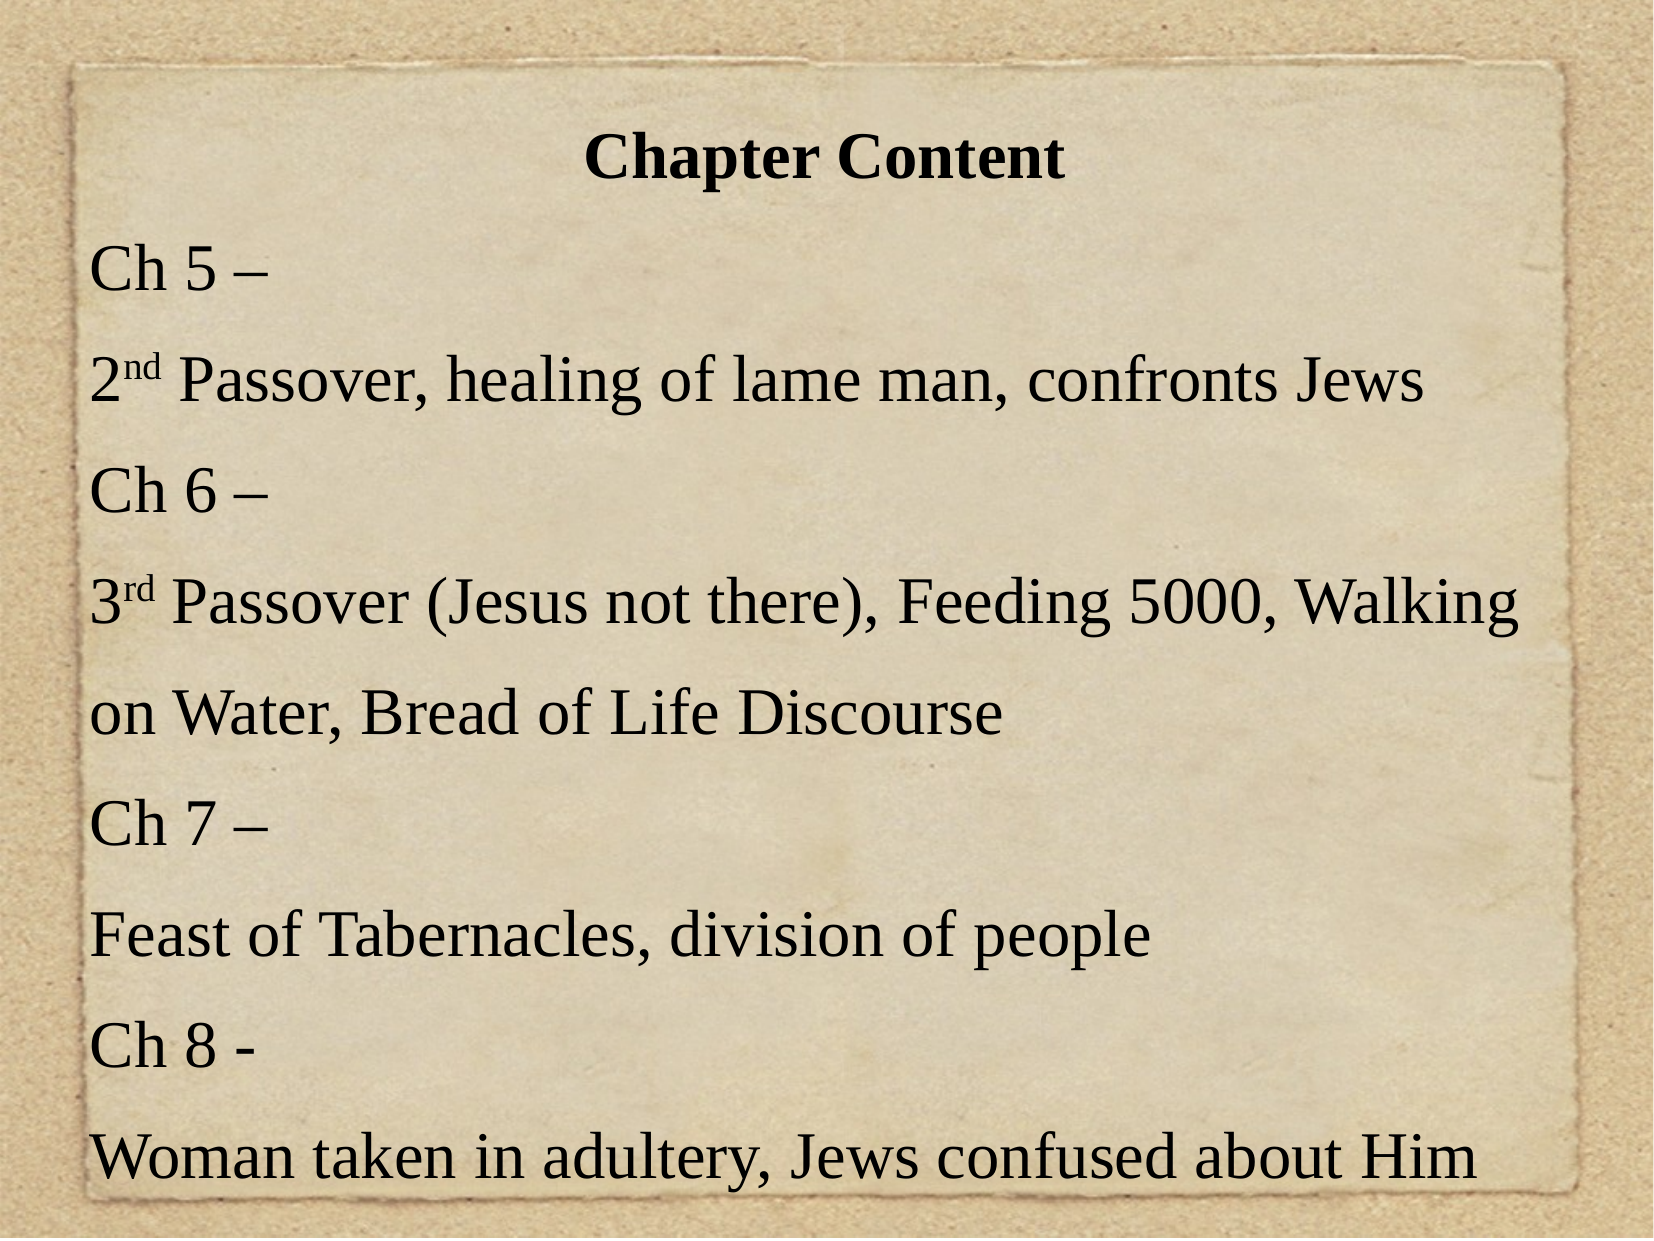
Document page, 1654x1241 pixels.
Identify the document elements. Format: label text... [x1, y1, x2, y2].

text_box Chapter Content Ch 5 – 2nd Passover, healing of lame man, confronts Jews Ch 6 – 3rd Passover (Jesus not there), Feeding 5000, Walking on Water, Bread of Life Discourse Ch 7 – Feast of Tabernacles, division of people Ch 8 - Woman taken in adultery, Jews confused about Him [75, 75, 1576, 1173]
picture [0, 0, 1654, 1238]
